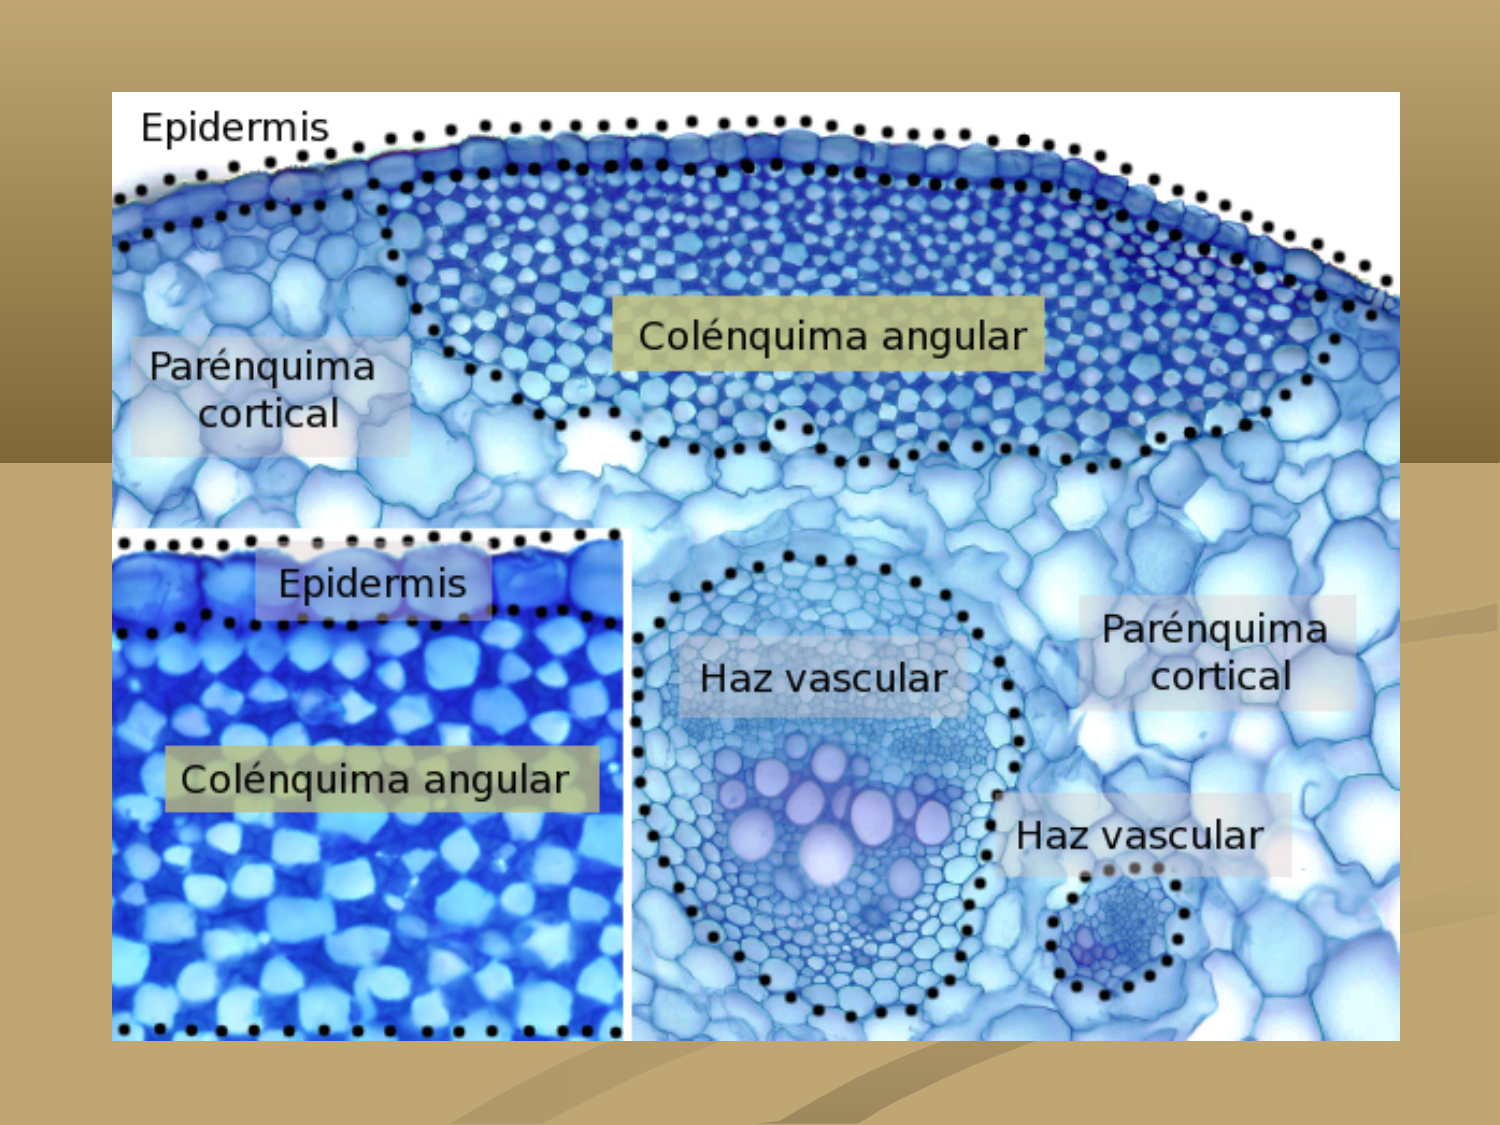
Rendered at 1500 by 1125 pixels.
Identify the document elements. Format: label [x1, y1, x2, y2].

picture [112, 92, 1400, 1041]
